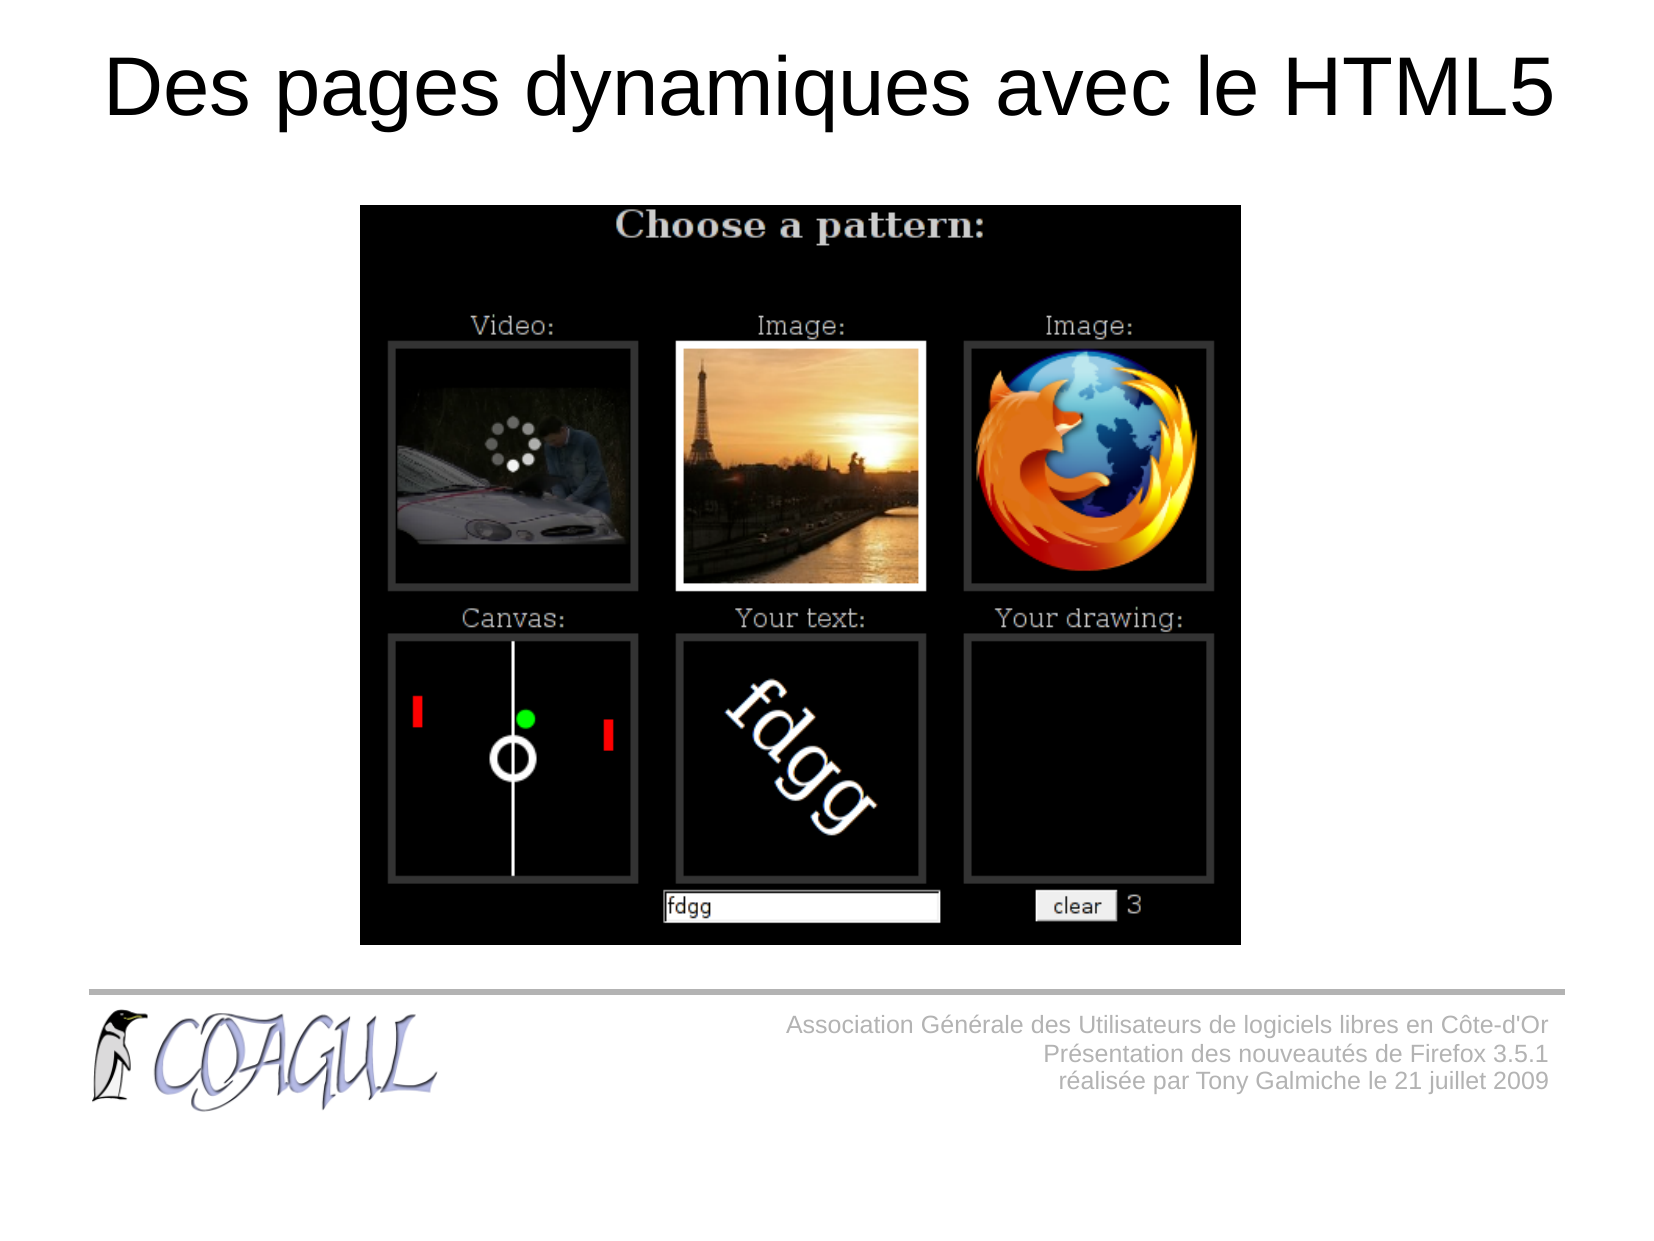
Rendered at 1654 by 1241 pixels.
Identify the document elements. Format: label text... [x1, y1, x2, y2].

picture [360, 205, 1241, 945]
picture [88, 1006, 443, 1117]
title Des pages dynamiques avec le HTML5 [88, 33, 1571, 141]
